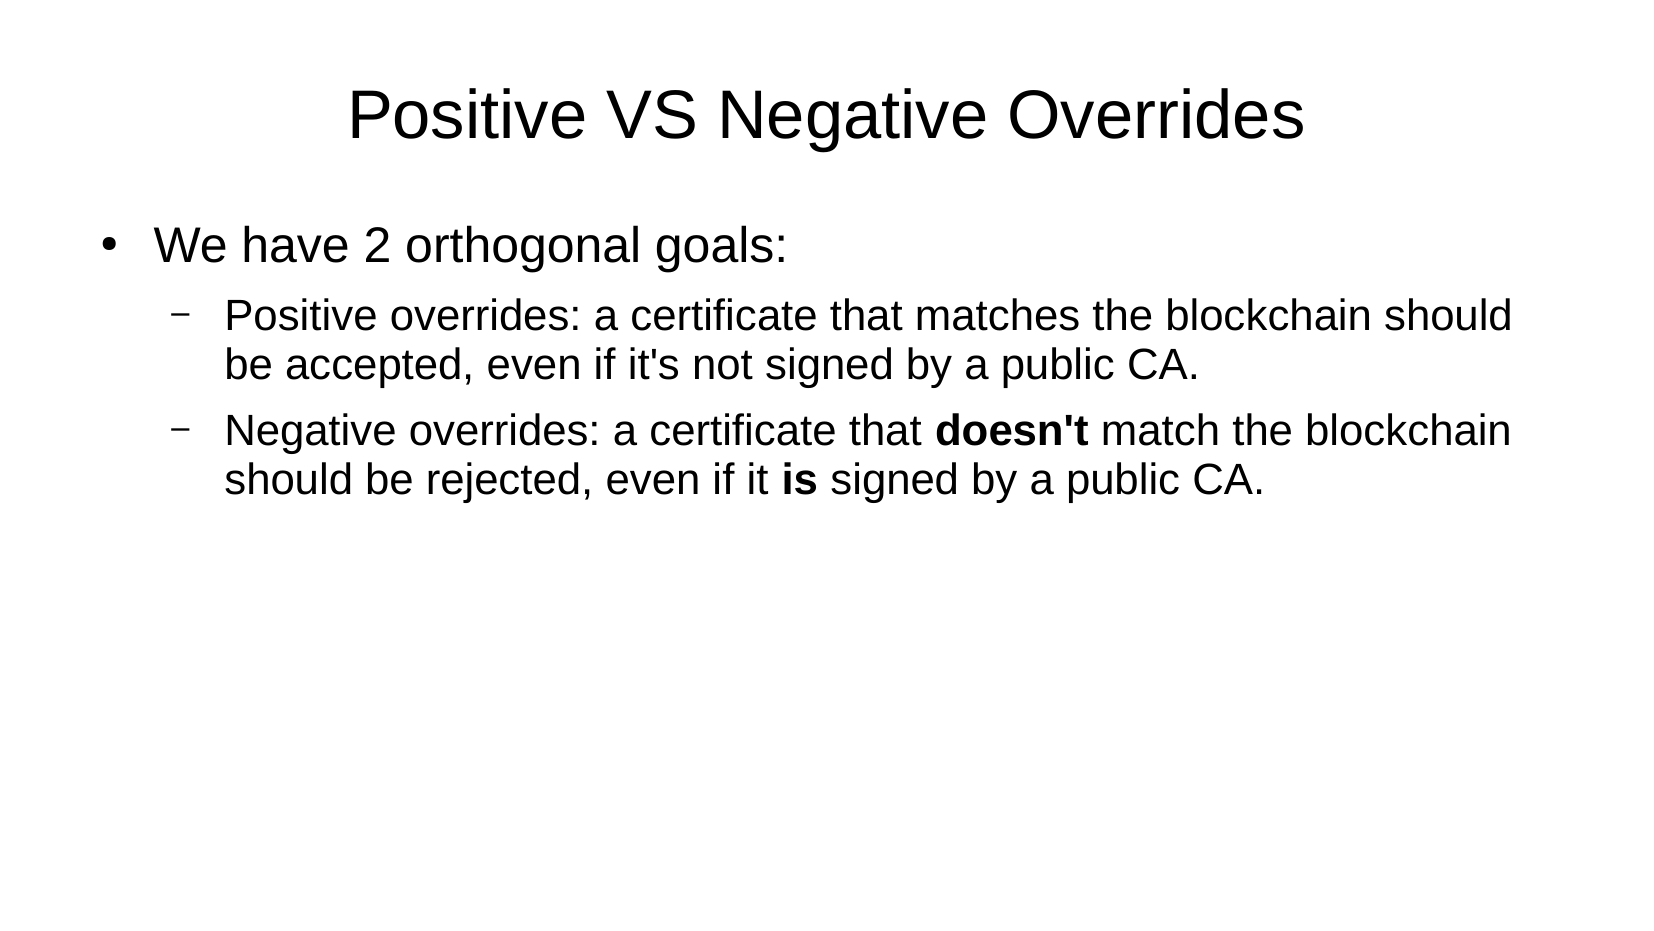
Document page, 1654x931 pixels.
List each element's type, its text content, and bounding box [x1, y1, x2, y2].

list We have 2 orthogonal goals: Positive overrides: a certificate that matches the blockchain should be accepted, even if it's not signed by a public CA. Negative overrides: a certificate that doesn't match the blockchain should be rejected, even if it is signed by a public CA. [82, 217, 1571, 757]
title Positive VS Negative Overrides [82, 37, 1571, 193]
